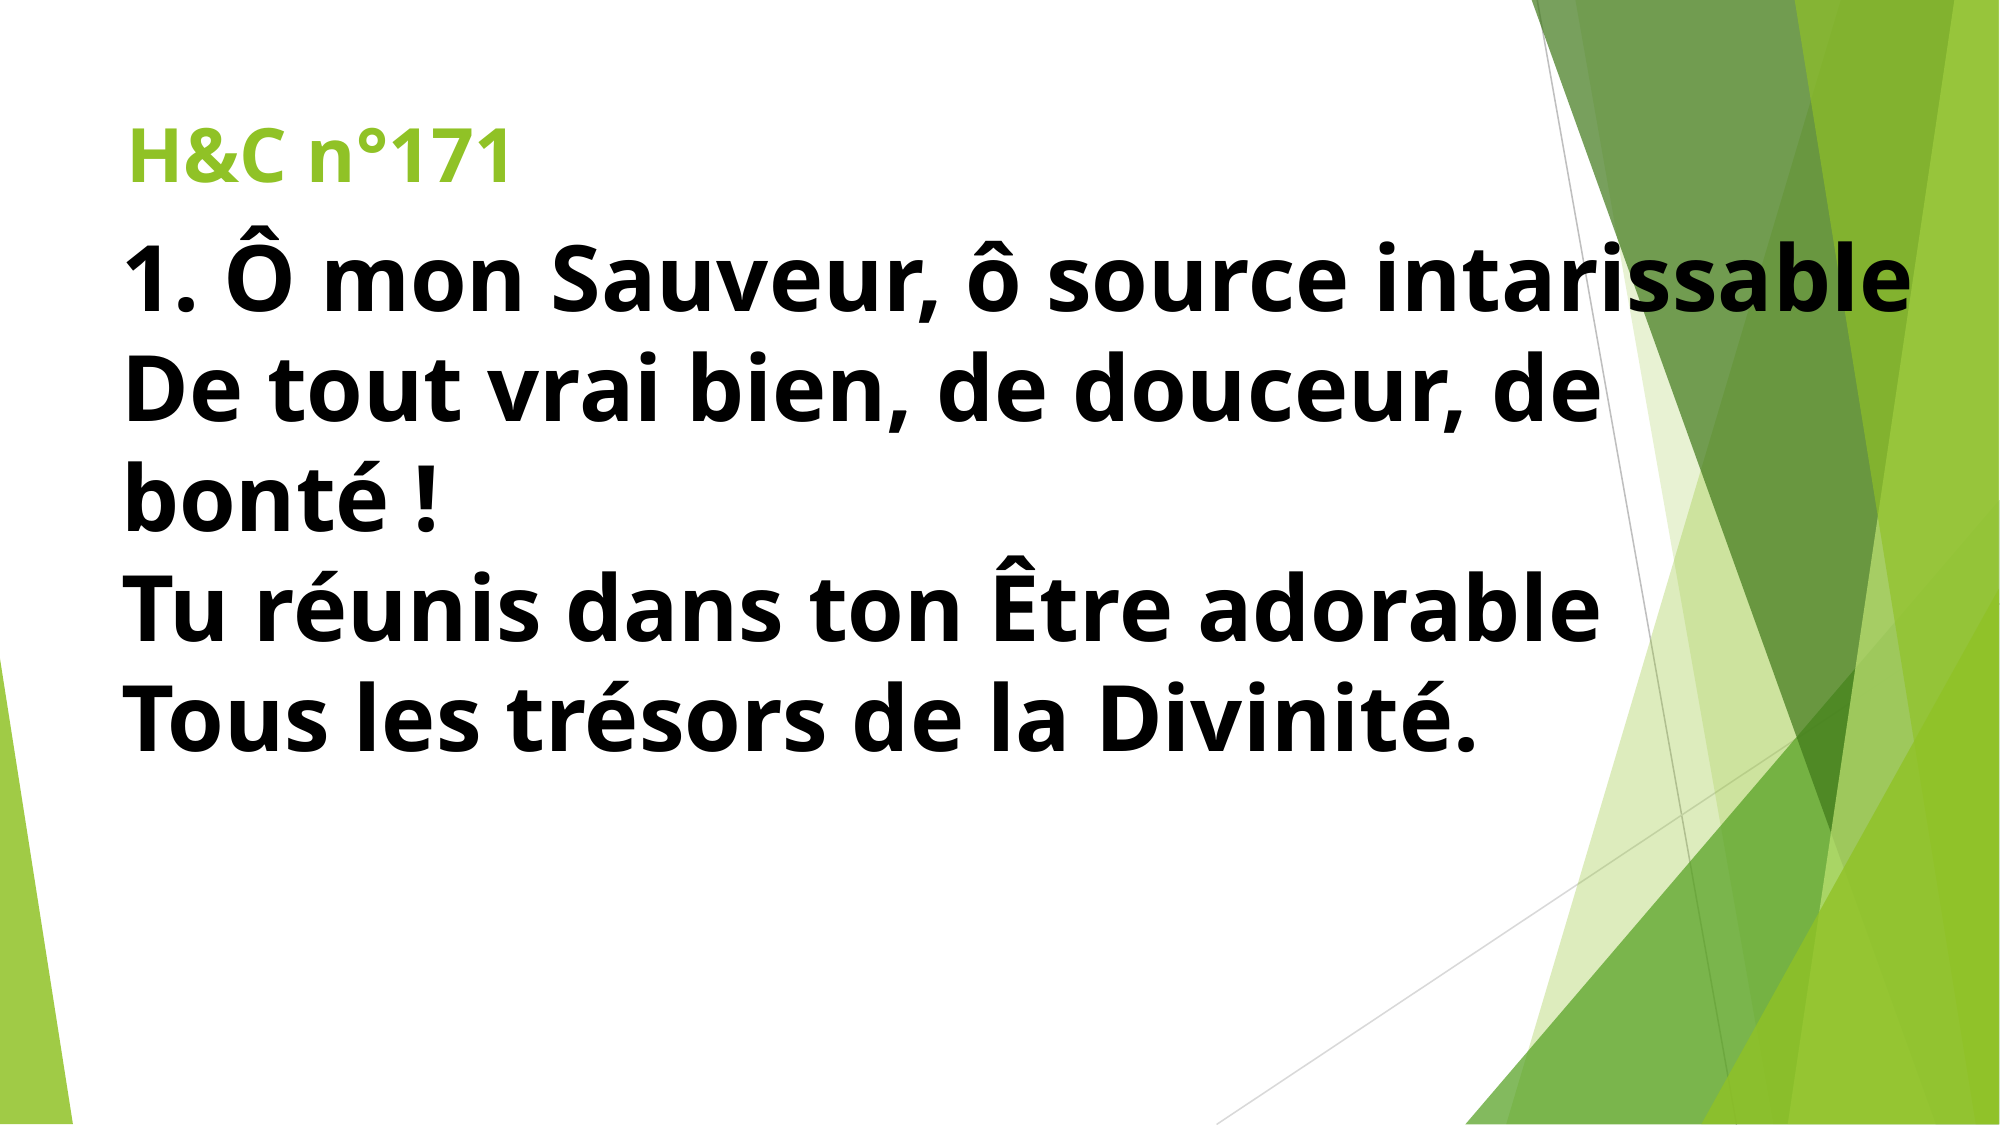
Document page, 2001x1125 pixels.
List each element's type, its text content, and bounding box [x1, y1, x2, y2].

text_box H&C n°171 [111, 99, 1522, 212]
text_box 1. Ô mon Sauveur, ô source intarissable De tout vrai bien, de douceur, de bonté ! Tu réunis dans ton Être adorable Tous les trésors de la Divinité. [106, 212, 1961, 1074]
